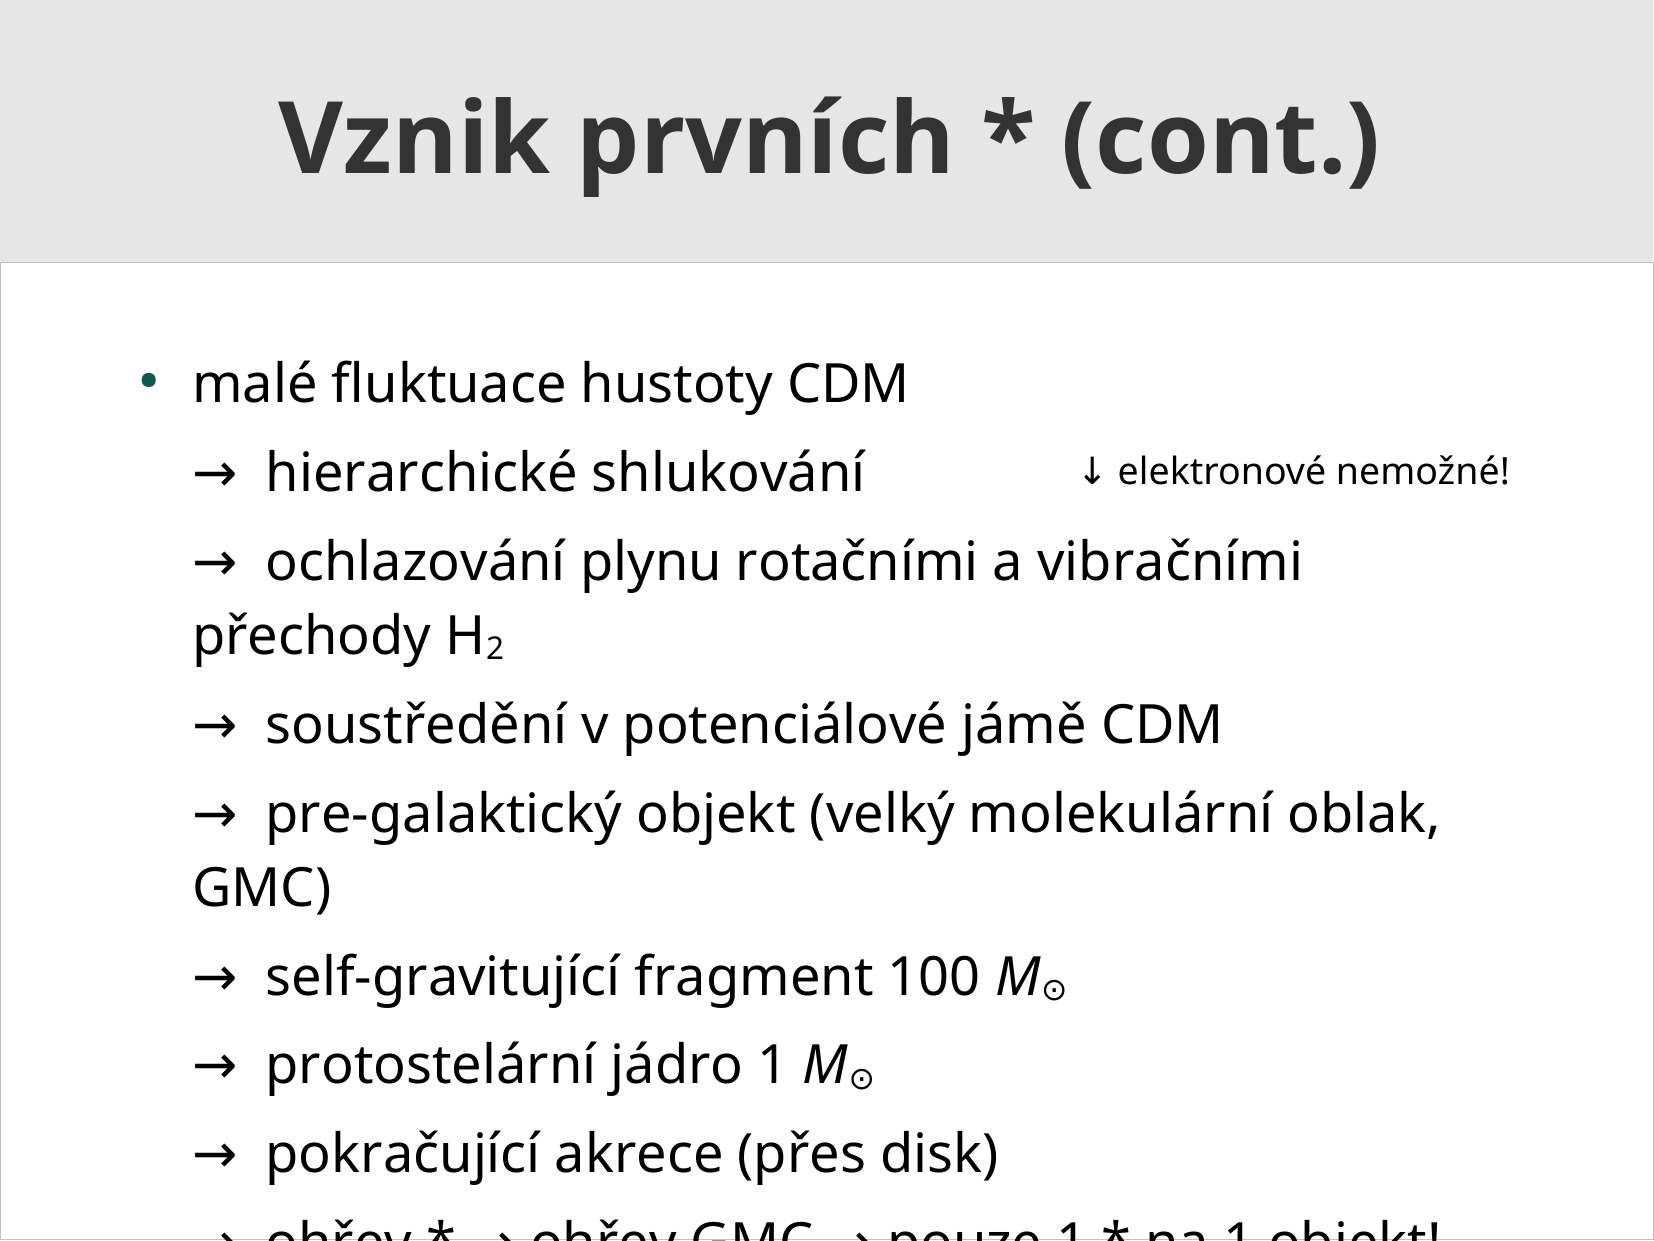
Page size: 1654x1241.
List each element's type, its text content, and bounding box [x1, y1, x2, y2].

text_box ↓ elektronové nemožné! [1061, 437, 1480, 500]
title Vznik prvních * (cont.) [124, 31, 1537, 239]
list malé fluktuace hustoty CDM → hierarchické shlukování → ochlazování plynu rotačními a vibračními přechody H2 → soustředění v potenciálové jámě CDM → pre-galaktický objekt (velký molekulární oblak, GMC) → self-gravitující fragment 100 M⊙ → protostelární jádro 1 M⊙ → pokračující akrece (přes disk) → ohřev * → ohřev GMC → pouze 1 * na 1 objekt! [121, 344, 1534, 1081]
